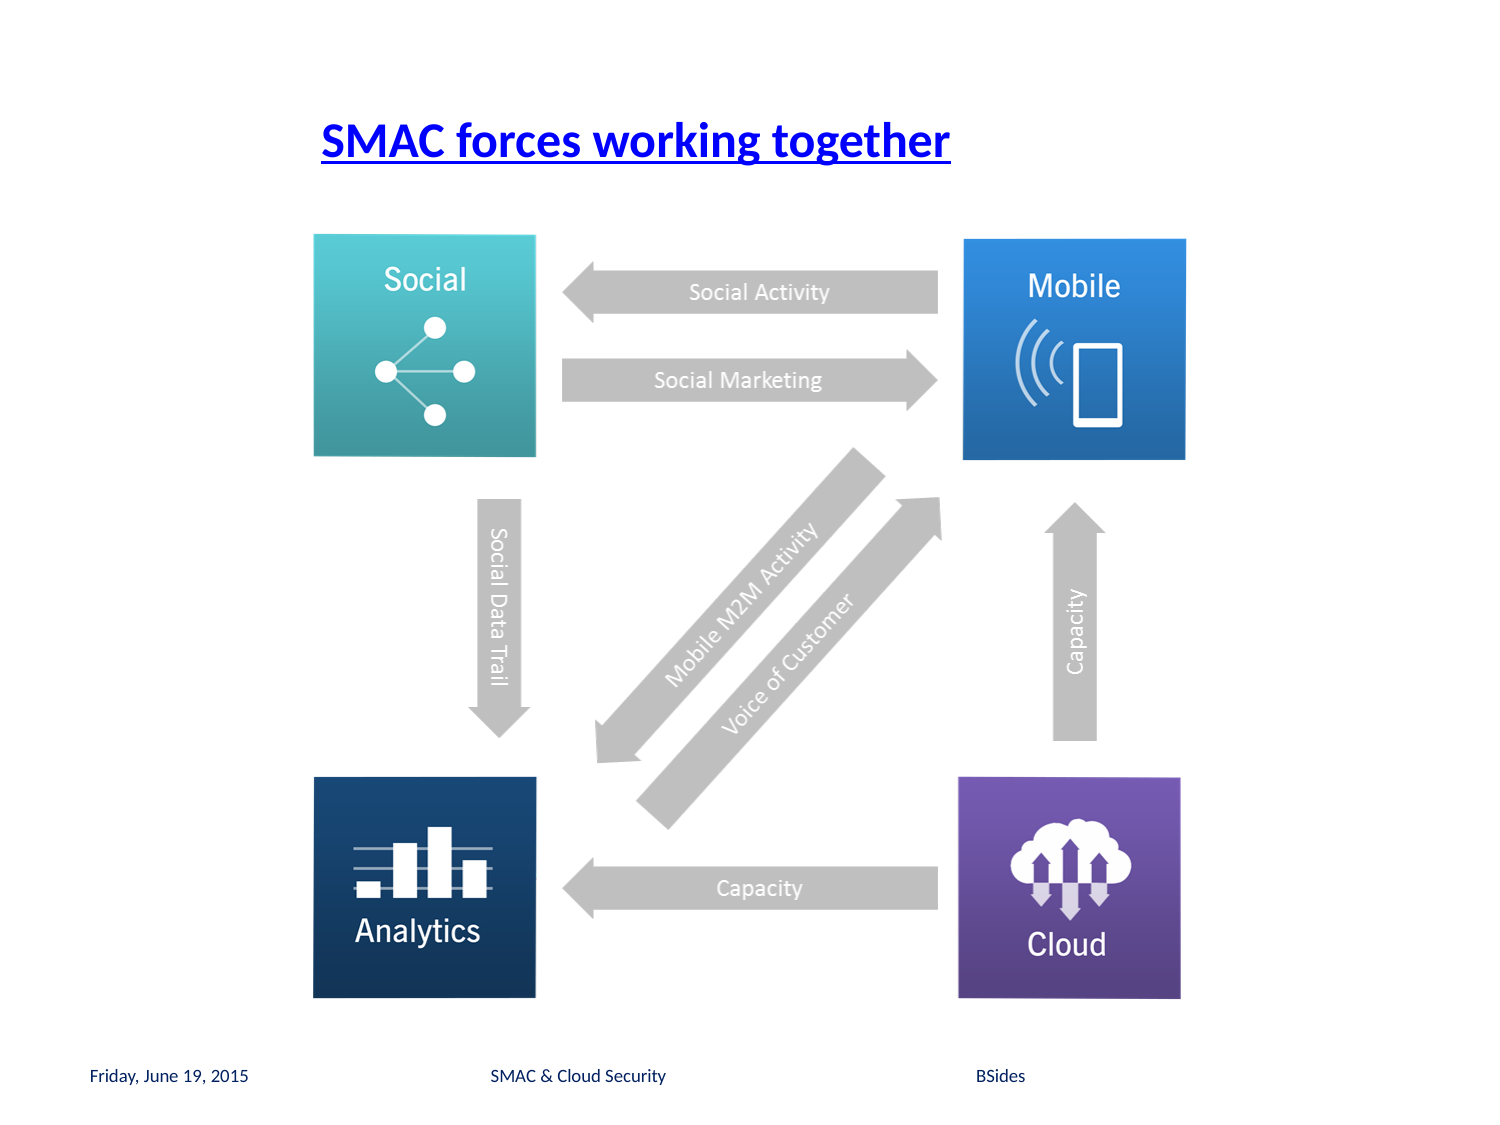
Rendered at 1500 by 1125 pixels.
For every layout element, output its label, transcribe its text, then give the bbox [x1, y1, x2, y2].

text_box Friday, June 19, 2015 SMAC & Cloud Security BSides [74, 1042, 1395, 1103]
picture [312, 233, 1188, 1000]
text_box SMAC forces working together [306, 99, 1275, 176]
